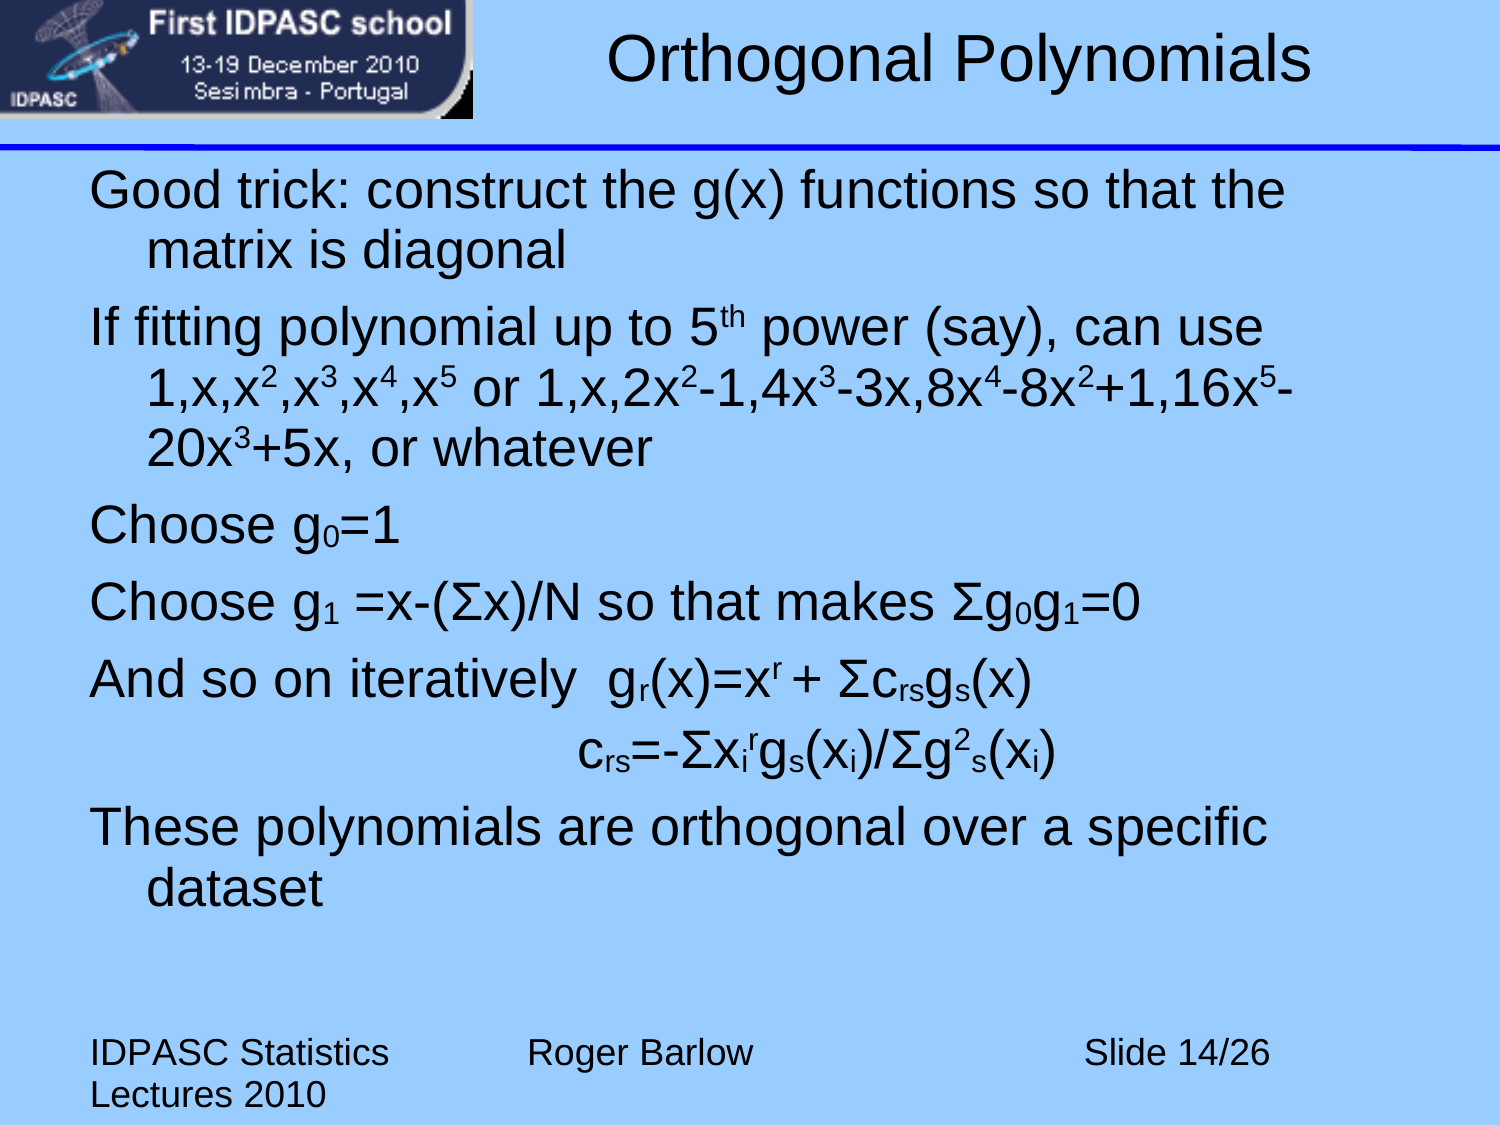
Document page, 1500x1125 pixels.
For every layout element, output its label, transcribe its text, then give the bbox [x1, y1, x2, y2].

title Orthogonal Polynomials [501, 7, 1418, 111]
picture [0, 0, 473, 119]
list Good trick: construct the g(x) functions so that the matrix is diagonal If fitting polynomial up to 5th power (say), can use 1,x,x2,x3,x4,x5 or 1,x,2x2-1,4x3-3x,8x4-8x2+1,16x5-20x3+5x, or whatever Choose g0=1 Choose g1 =x-(Σx)/N so that makes Σg0g1=0 And so on iteratively gr(x)=xr + Σcrsgs(x) crs=-Σxirgs(xi)/Σg2s(xi) These polynomials are orthogonal over a specific dataset [75, 147, 1425, 1125]
